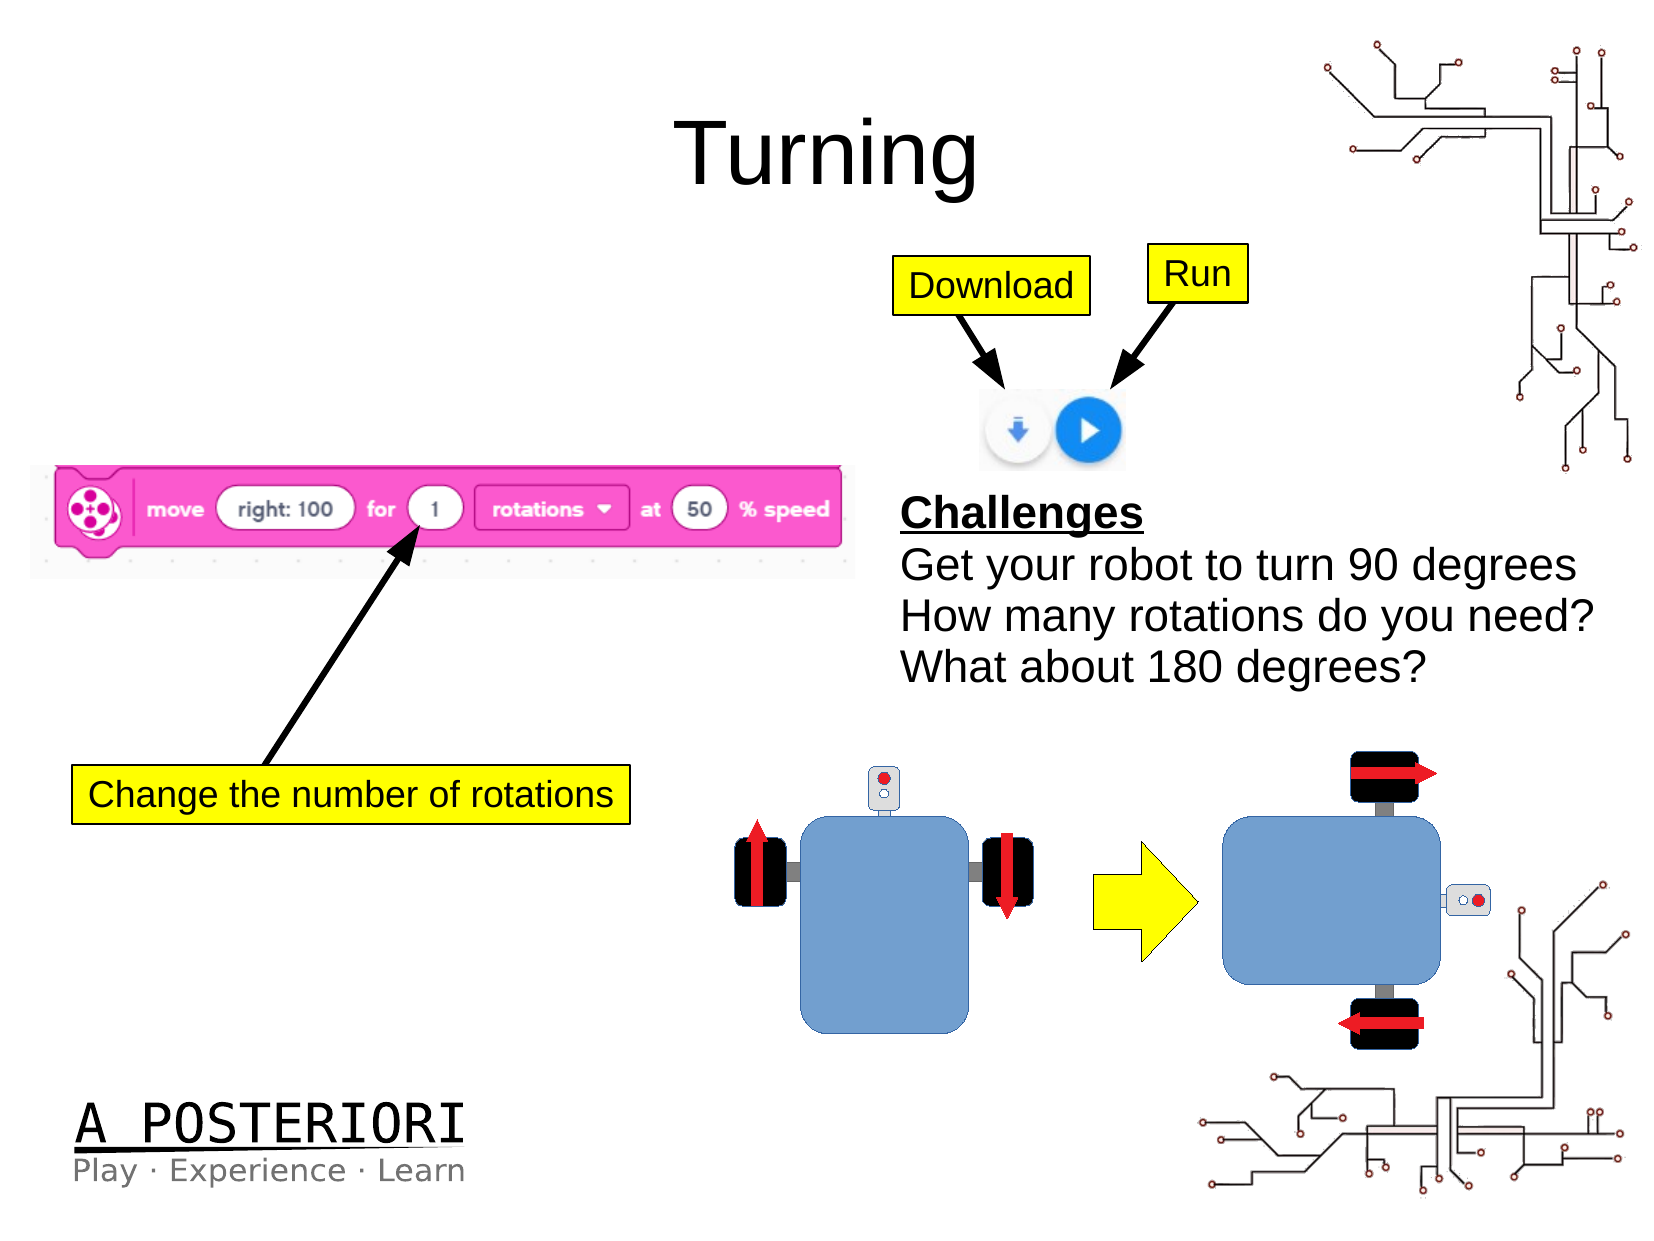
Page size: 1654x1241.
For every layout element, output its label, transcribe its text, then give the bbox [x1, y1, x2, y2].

text_box [734, 766, 1034, 1034]
title Turning [82, 49, 1571, 257]
text_box [1222, 751, 1491, 1050]
text_box Challenges Get your robot to turn 90 degrees How many rotations do you need? What about 180 degrees? [885, 480, 1651, 752]
text_box [1093, 841, 1199, 962]
text_box Download [892, 255, 1091, 315]
picture [1305, 35, 1643, 480]
text_box Change the number of rotations [72, 765, 631, 824]
picture [30, 465, 856, 579]
picture [979, 389, 1126, 471]
text_box Run [1147, 243, 1248, 303]
picture [1177, 863, 1635, 1200]
